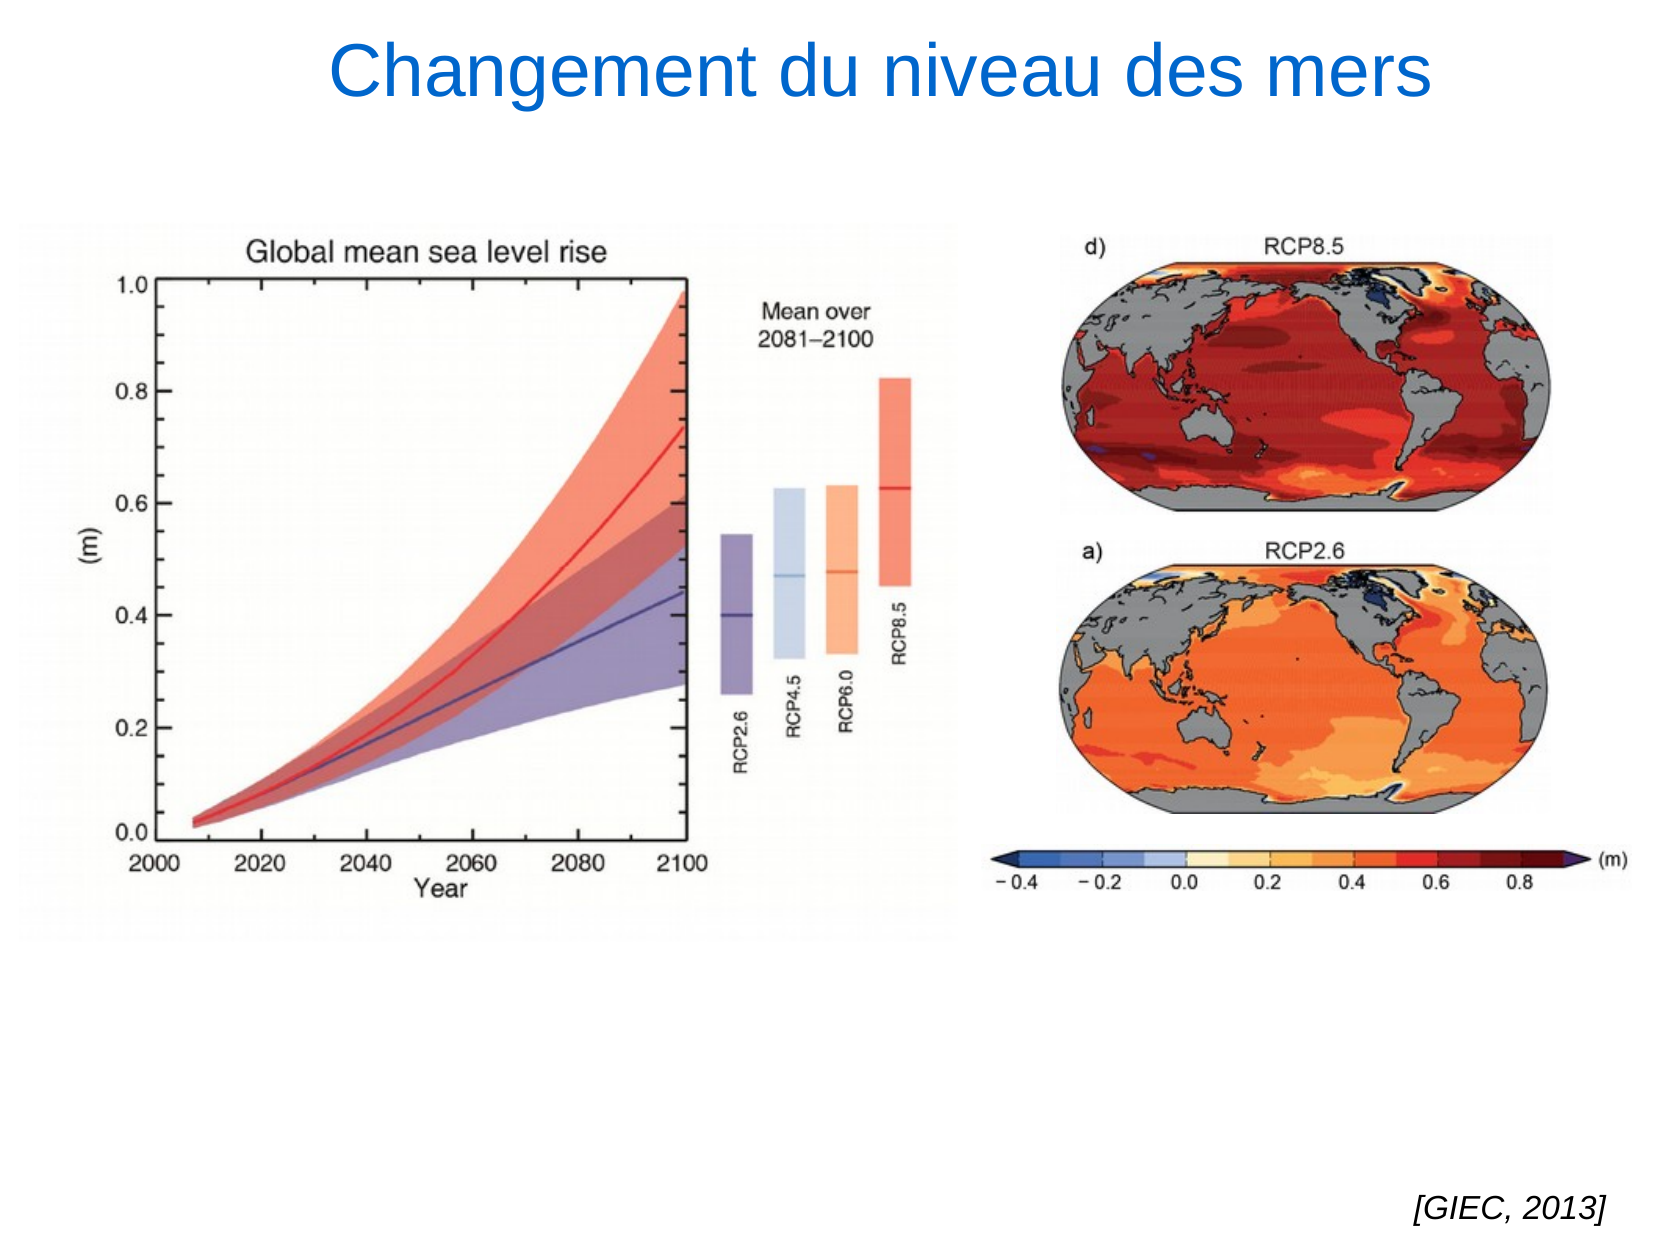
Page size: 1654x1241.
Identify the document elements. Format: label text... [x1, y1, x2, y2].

picture [1056, 540, 1551, 814]
picture [19, 222, 958, 942]
picture [981, 844, 1632, 891]
text_box Changement du niveau des mers [171, 14, 1591, 120]
text_box [GIEC, 2013] [1398, 1178, 1654, 1240]
picture [1060, 234, 1553, 515]
